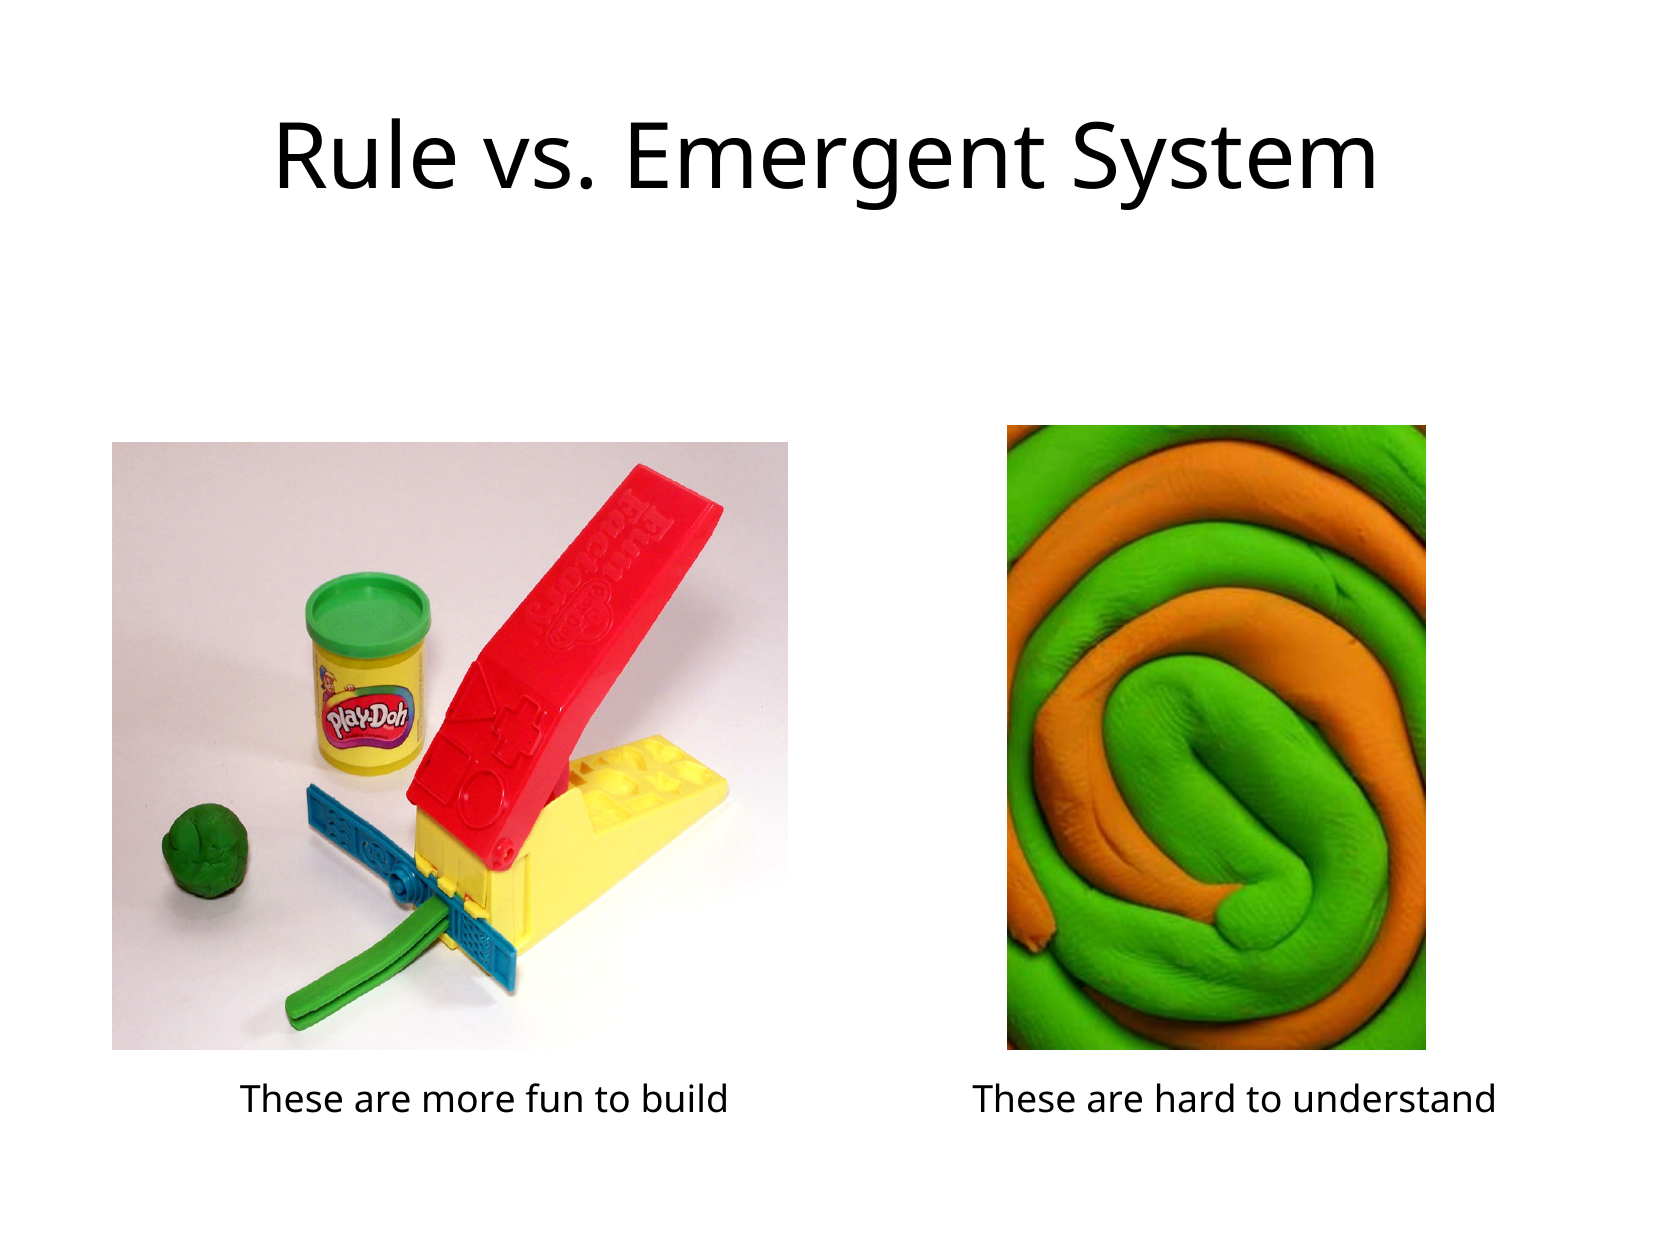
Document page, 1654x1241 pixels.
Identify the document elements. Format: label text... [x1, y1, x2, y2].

title Rule vs. Emergent System [82, 49, 1571, 257]
text_box These are hard to understand [957, 1064, 1481, 1126]
picture [112, 442, 788, 1051]
text_box These are more fun to build [225, 1064, 713, 1126]
picture [1007, 425, 1426, 1051]
